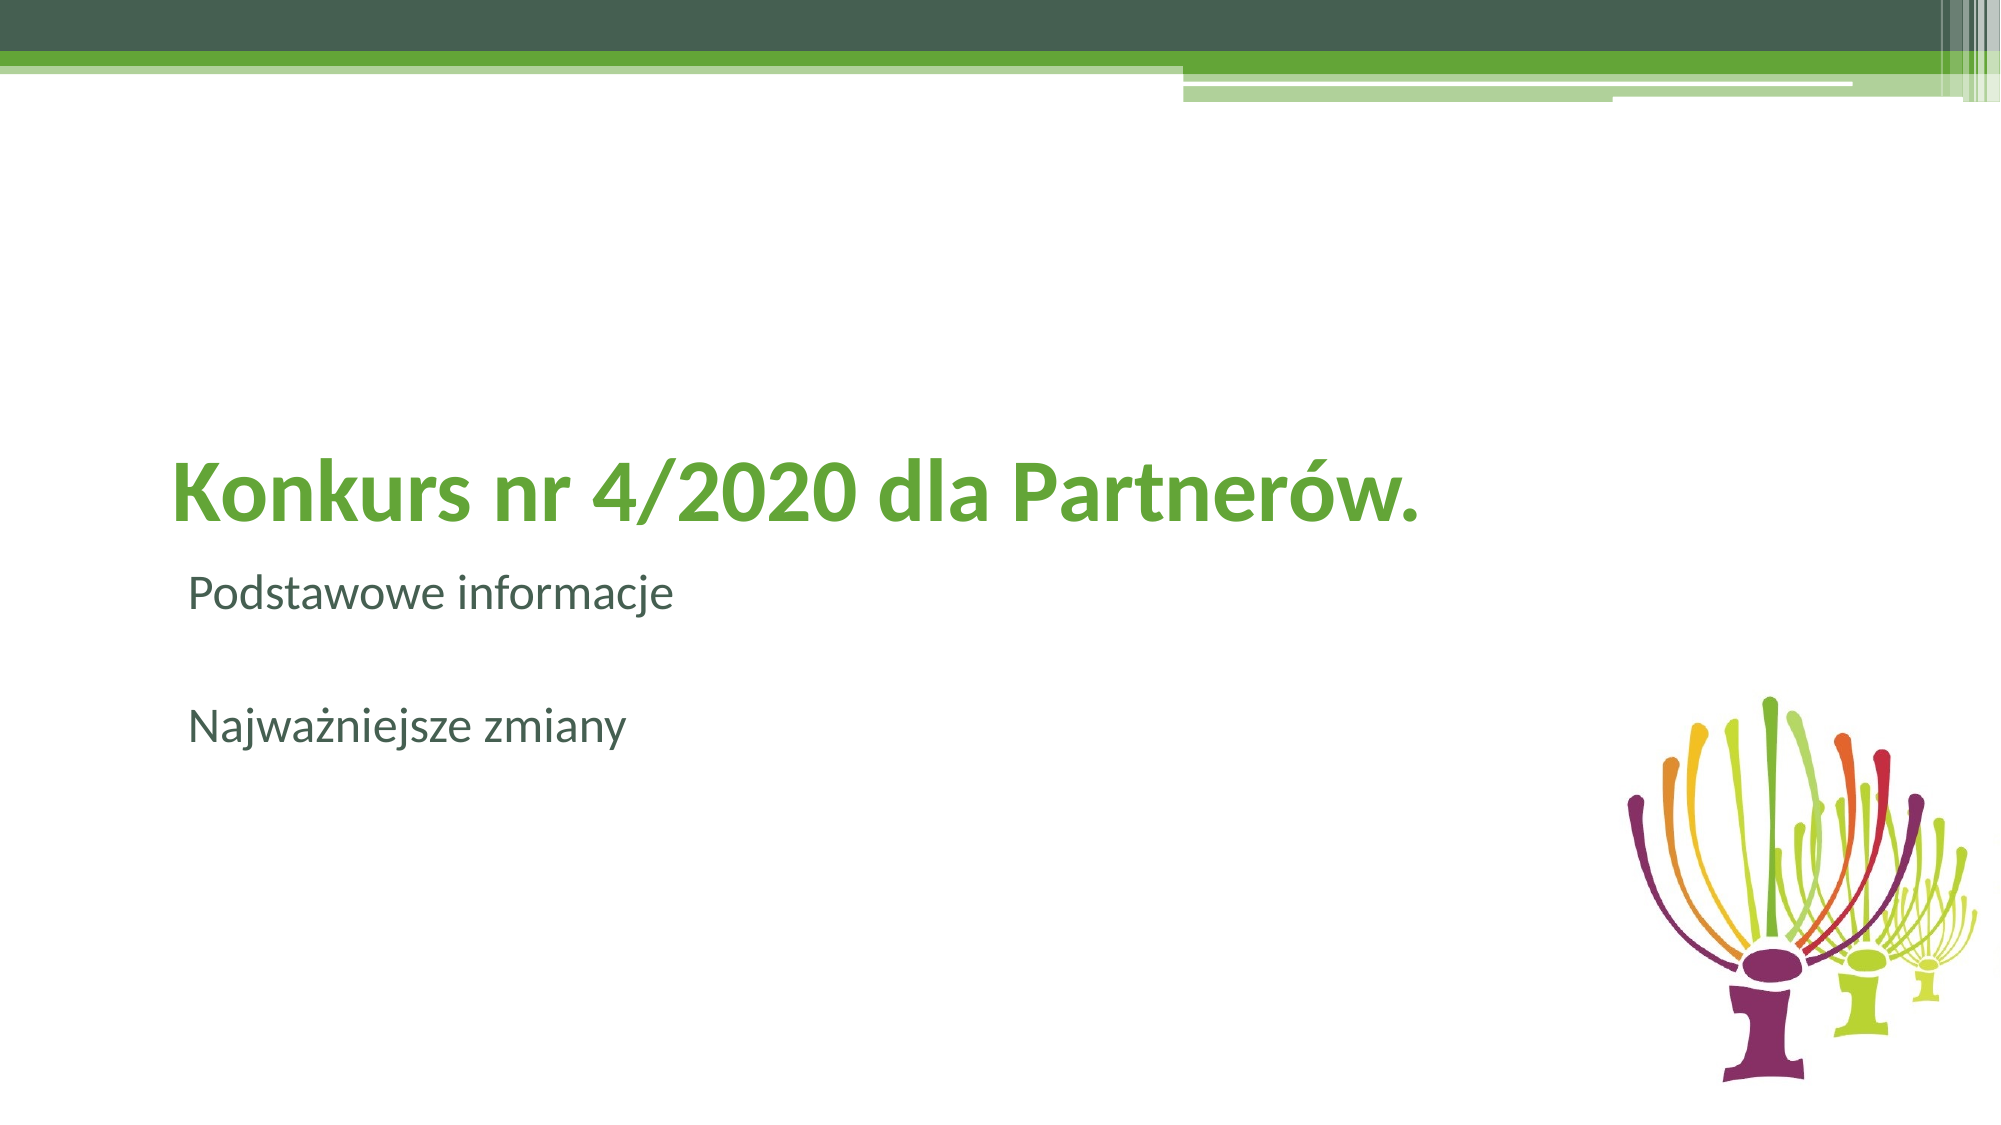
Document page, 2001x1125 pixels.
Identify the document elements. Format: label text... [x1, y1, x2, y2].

picture [1583, 653, 2000, 1125]
title Konkurs nr 4/2020 dla Partnerów. [157, 322, 1858, 547]
list Podstawowe informacje Najważniejsze zmiany [157, 613, 1584, 862]
